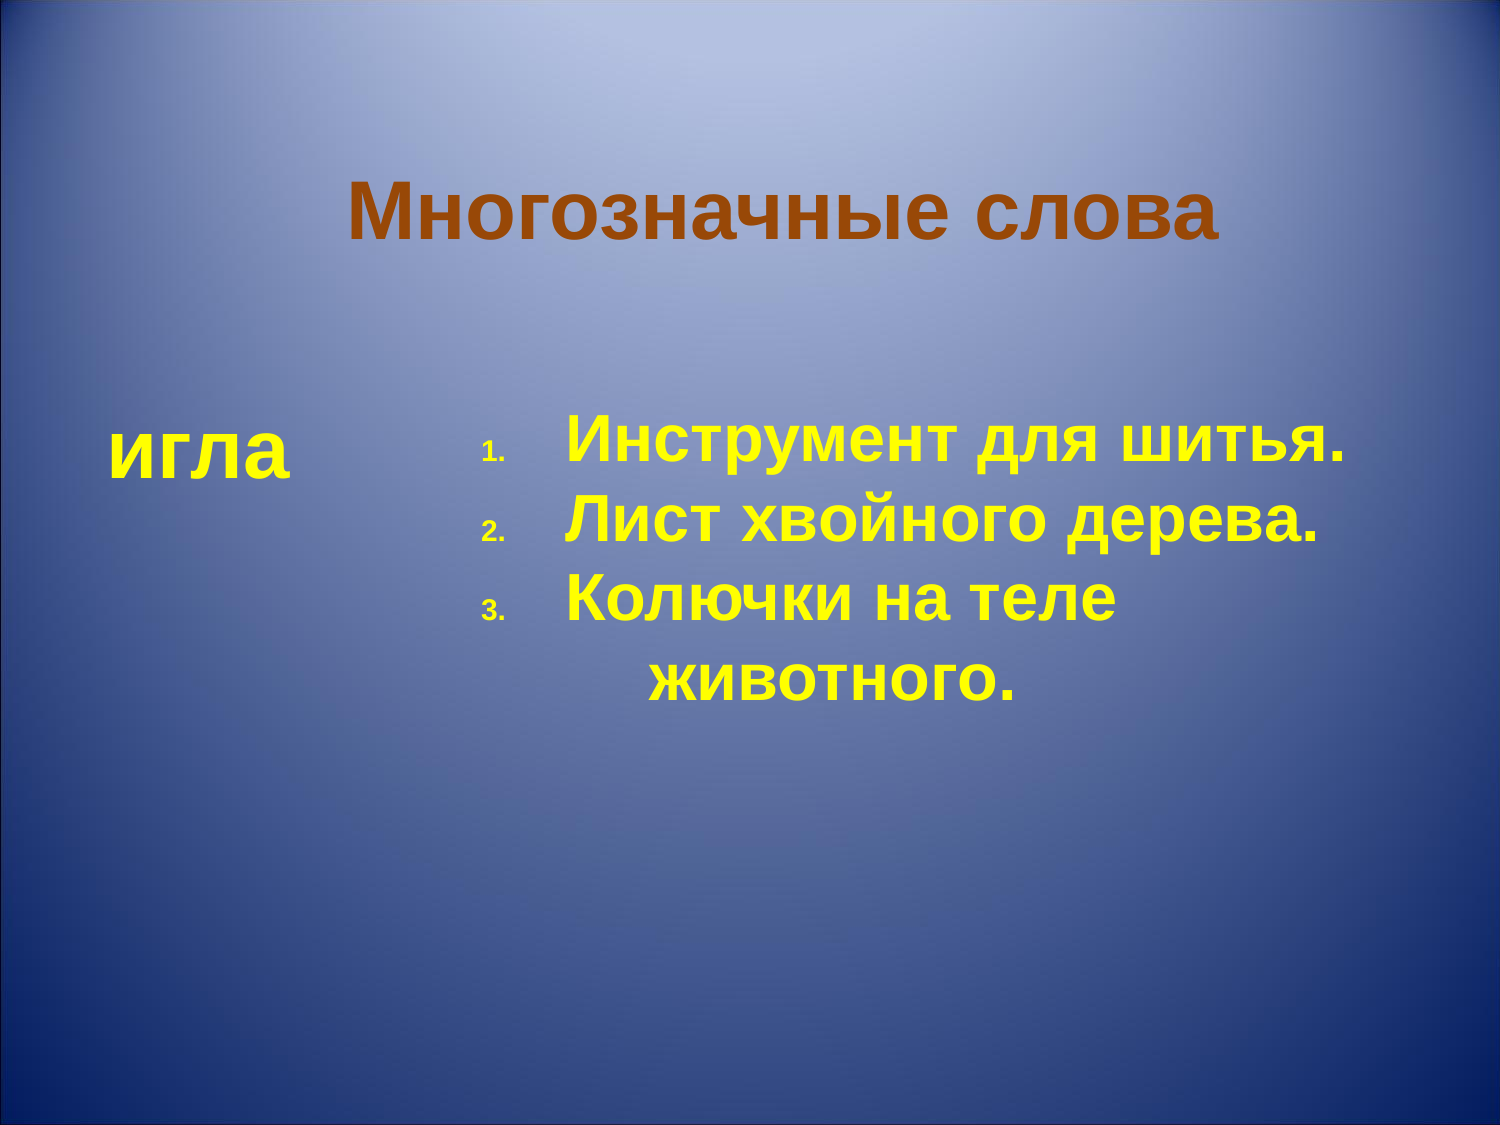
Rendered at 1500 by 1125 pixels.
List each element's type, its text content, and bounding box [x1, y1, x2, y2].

text_box Многозначные слова [331, 148, 1235, 265]
text_box Инструмент для шитья. Лист хвойного дерева. Колючки на теле животного. [466, 386, 1412, 1042]
text_box игла [91, 387, 305, 504]
